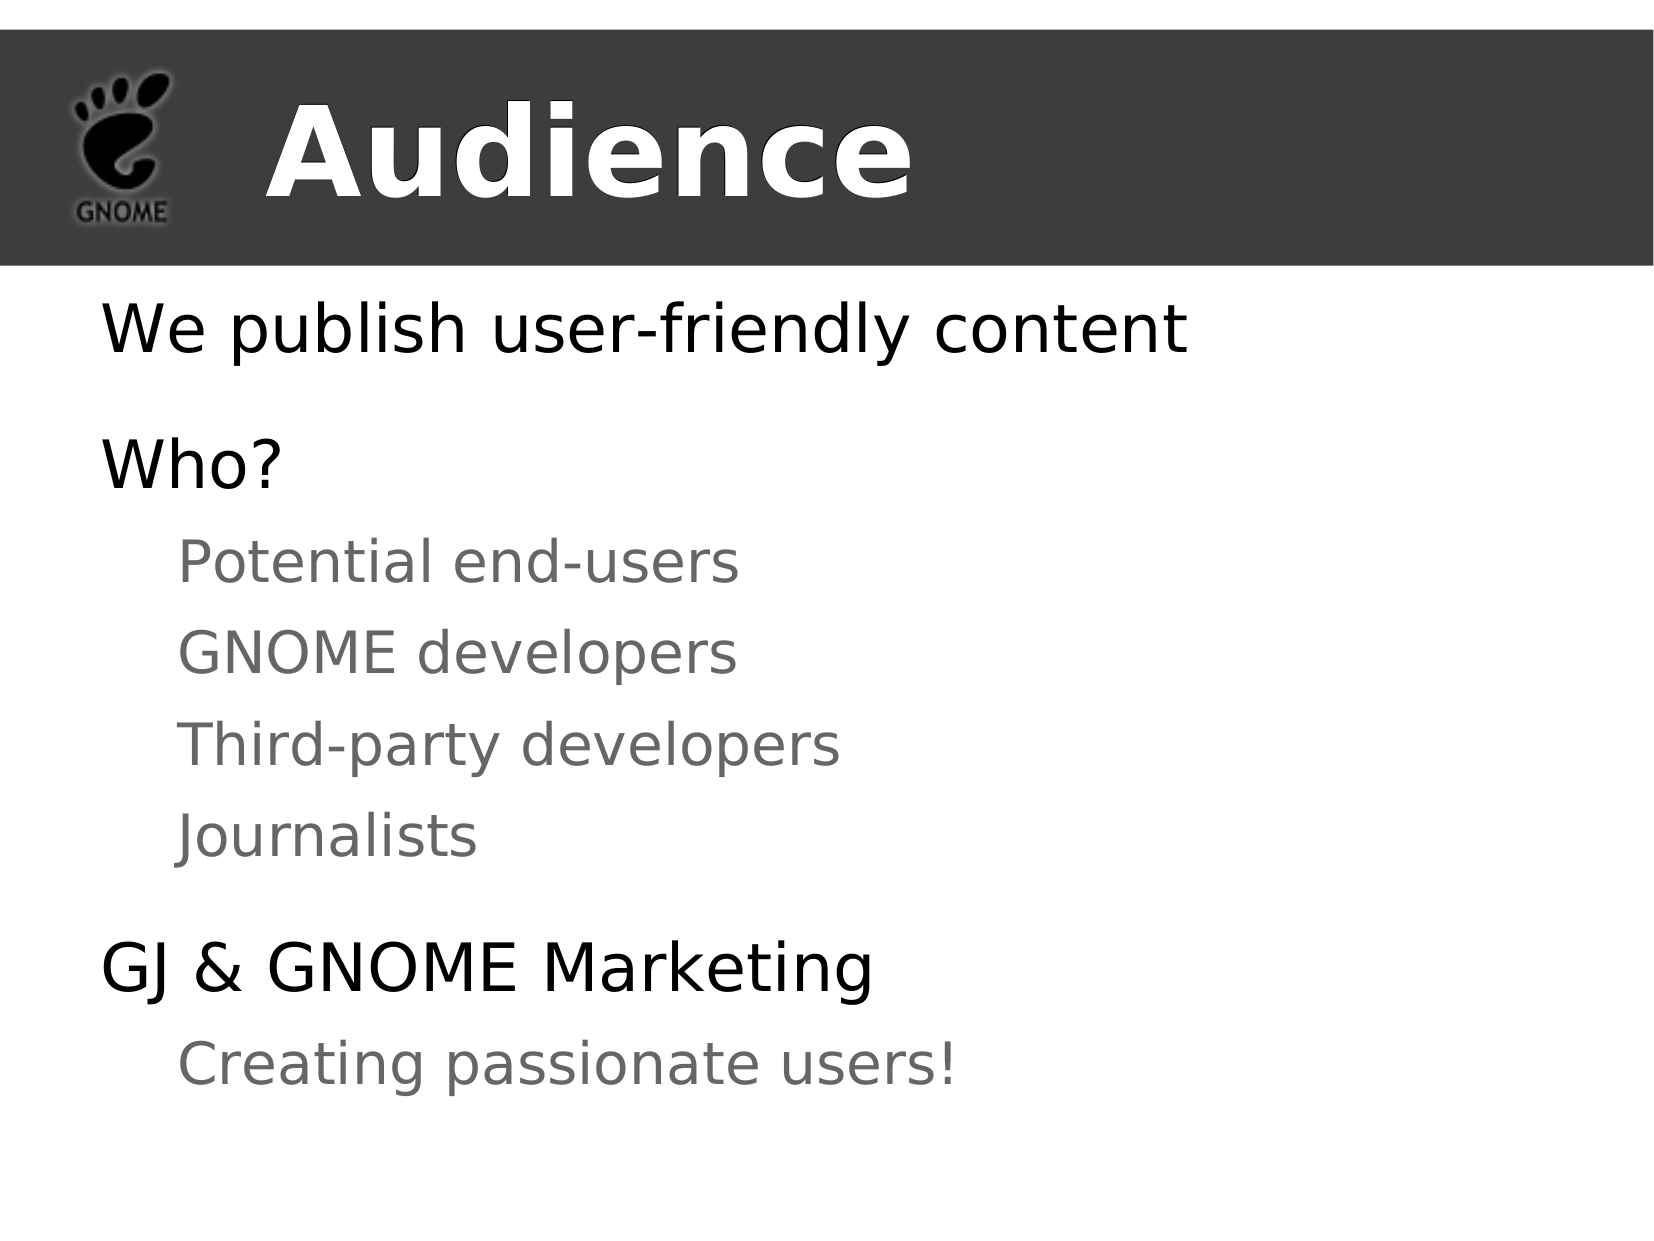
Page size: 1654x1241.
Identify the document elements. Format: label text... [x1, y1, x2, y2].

picture [35, 60, 205, 237]
title Audience [265, 49, 1571, 257]
list We publish user-friendly content Who? Potential end-users GNOME developers Third-party developers Journalists GJ & GNOME Marketing Creating passionate users! [82, 290, 1571, 1109]
